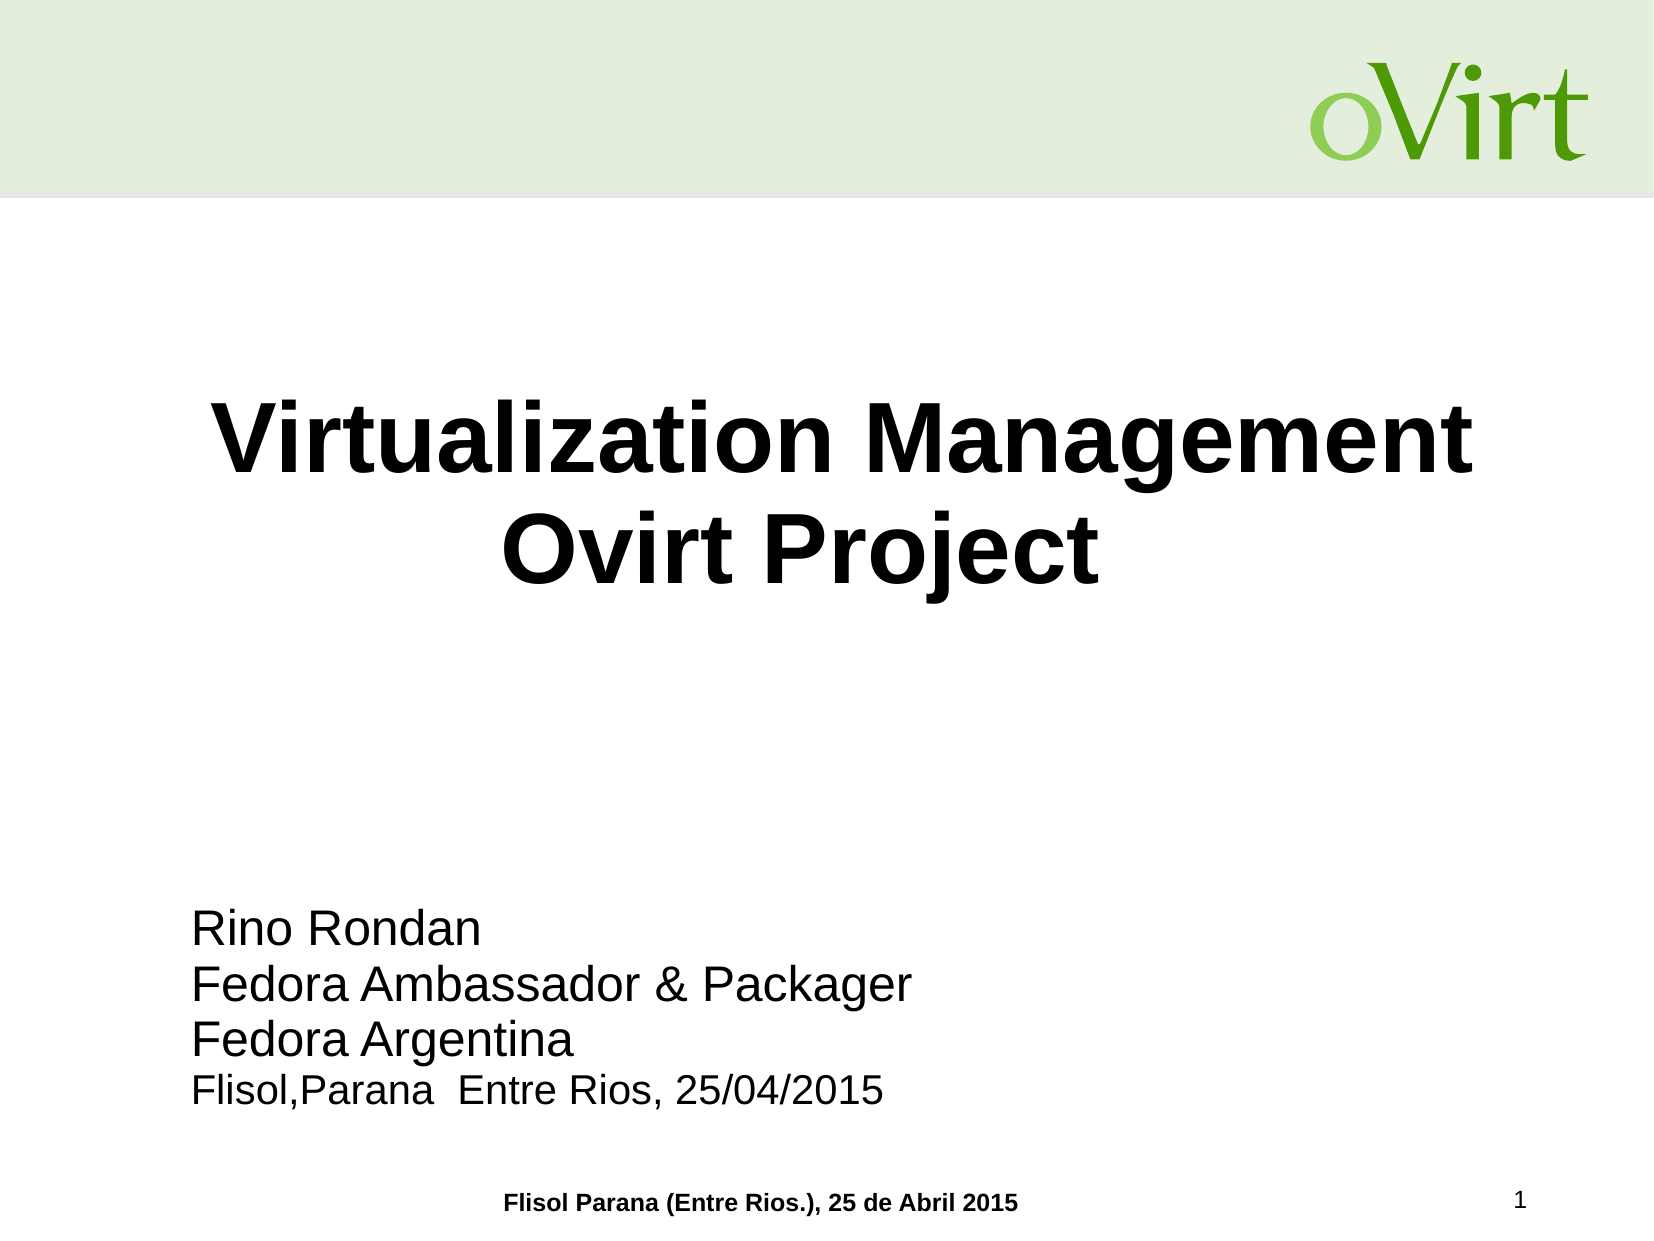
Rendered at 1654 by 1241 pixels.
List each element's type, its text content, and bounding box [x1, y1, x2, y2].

text_box Rino Rondan Fedora Ambassador & Packager Fedora Argentina Flisol,Parana Entre Rios, 25/04/2015 [176, 669, 1549, 1122]
text_box Virtualization Management Ovirt Project [112, 374, 1549, 613]
